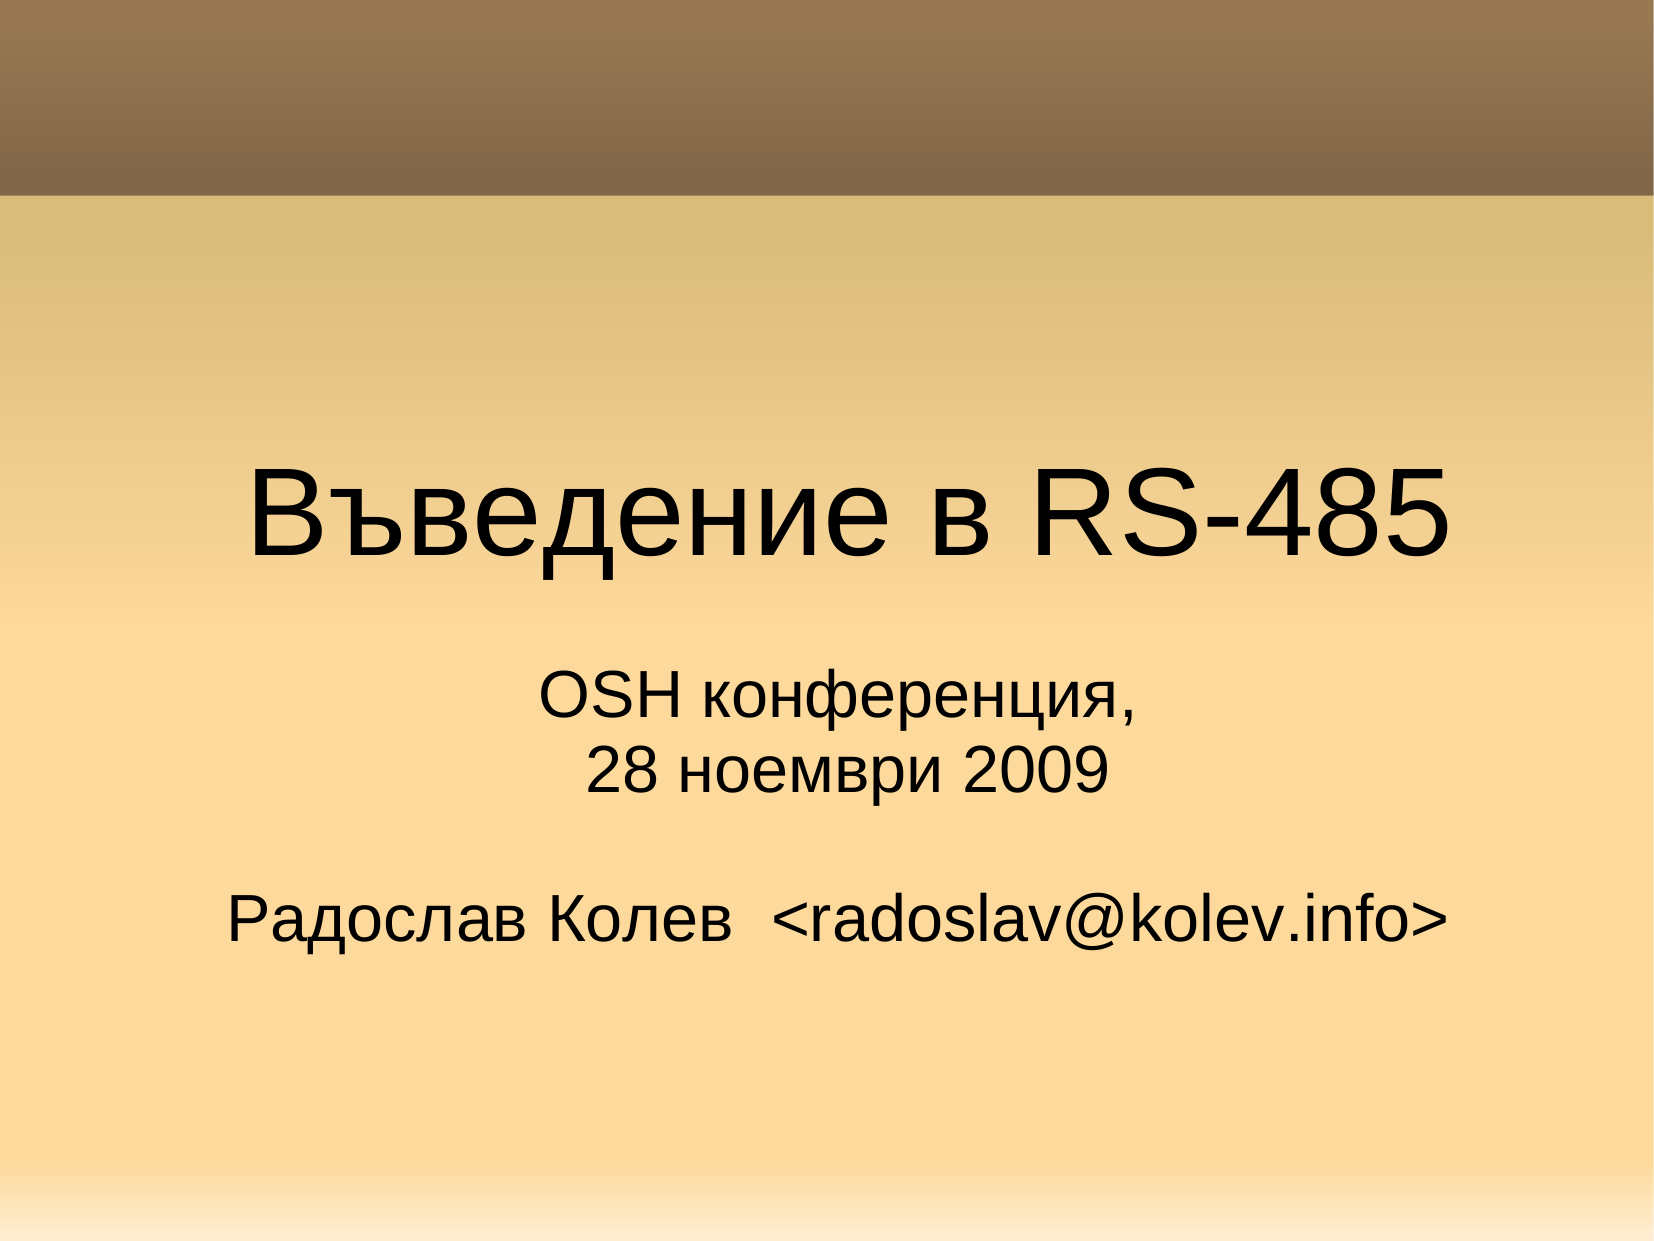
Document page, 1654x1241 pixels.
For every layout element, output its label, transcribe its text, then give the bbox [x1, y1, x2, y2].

subtitle Въведение в RS-485 OSH конференция, 28 ноември 2009 Радослав Колев <radoslav@kolev.info> [82, 290, 1571, 1109]
picture [0, 0, 1654, 1241]
